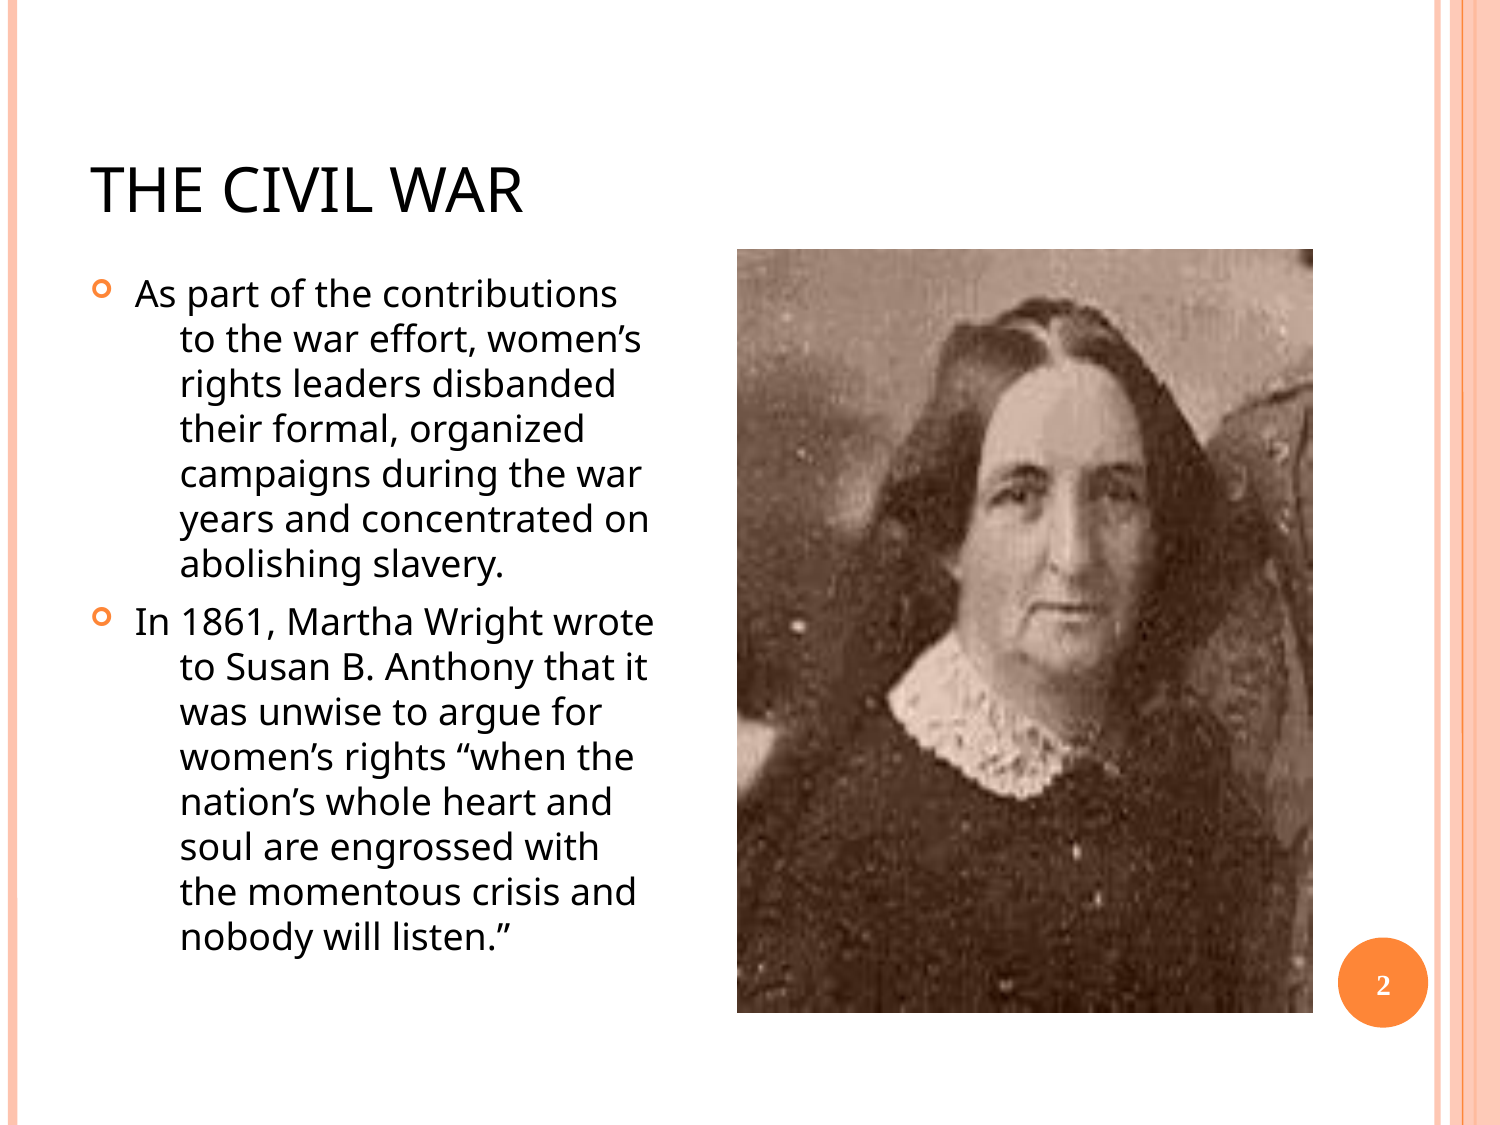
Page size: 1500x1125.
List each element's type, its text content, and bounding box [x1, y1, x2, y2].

title The Civil War [75, 45, 1300, 233]
picture [737, 249, 1313, 1013]
text_box [1333, 940, 1434, 1027]
list As part of the contributions to the war effort, women’s rights leaders disbanded their formal, organized campaigns during the war years and concentrated on abolishing slavery. In 1861, Martha Wright wrote to Susan B. Anthony that it was unwise to argue for women’s rights “when the nation’s whole heart and soul are engrossed with the momentous crisis and nobody will listen.” [75, 262, 676, 1013]
